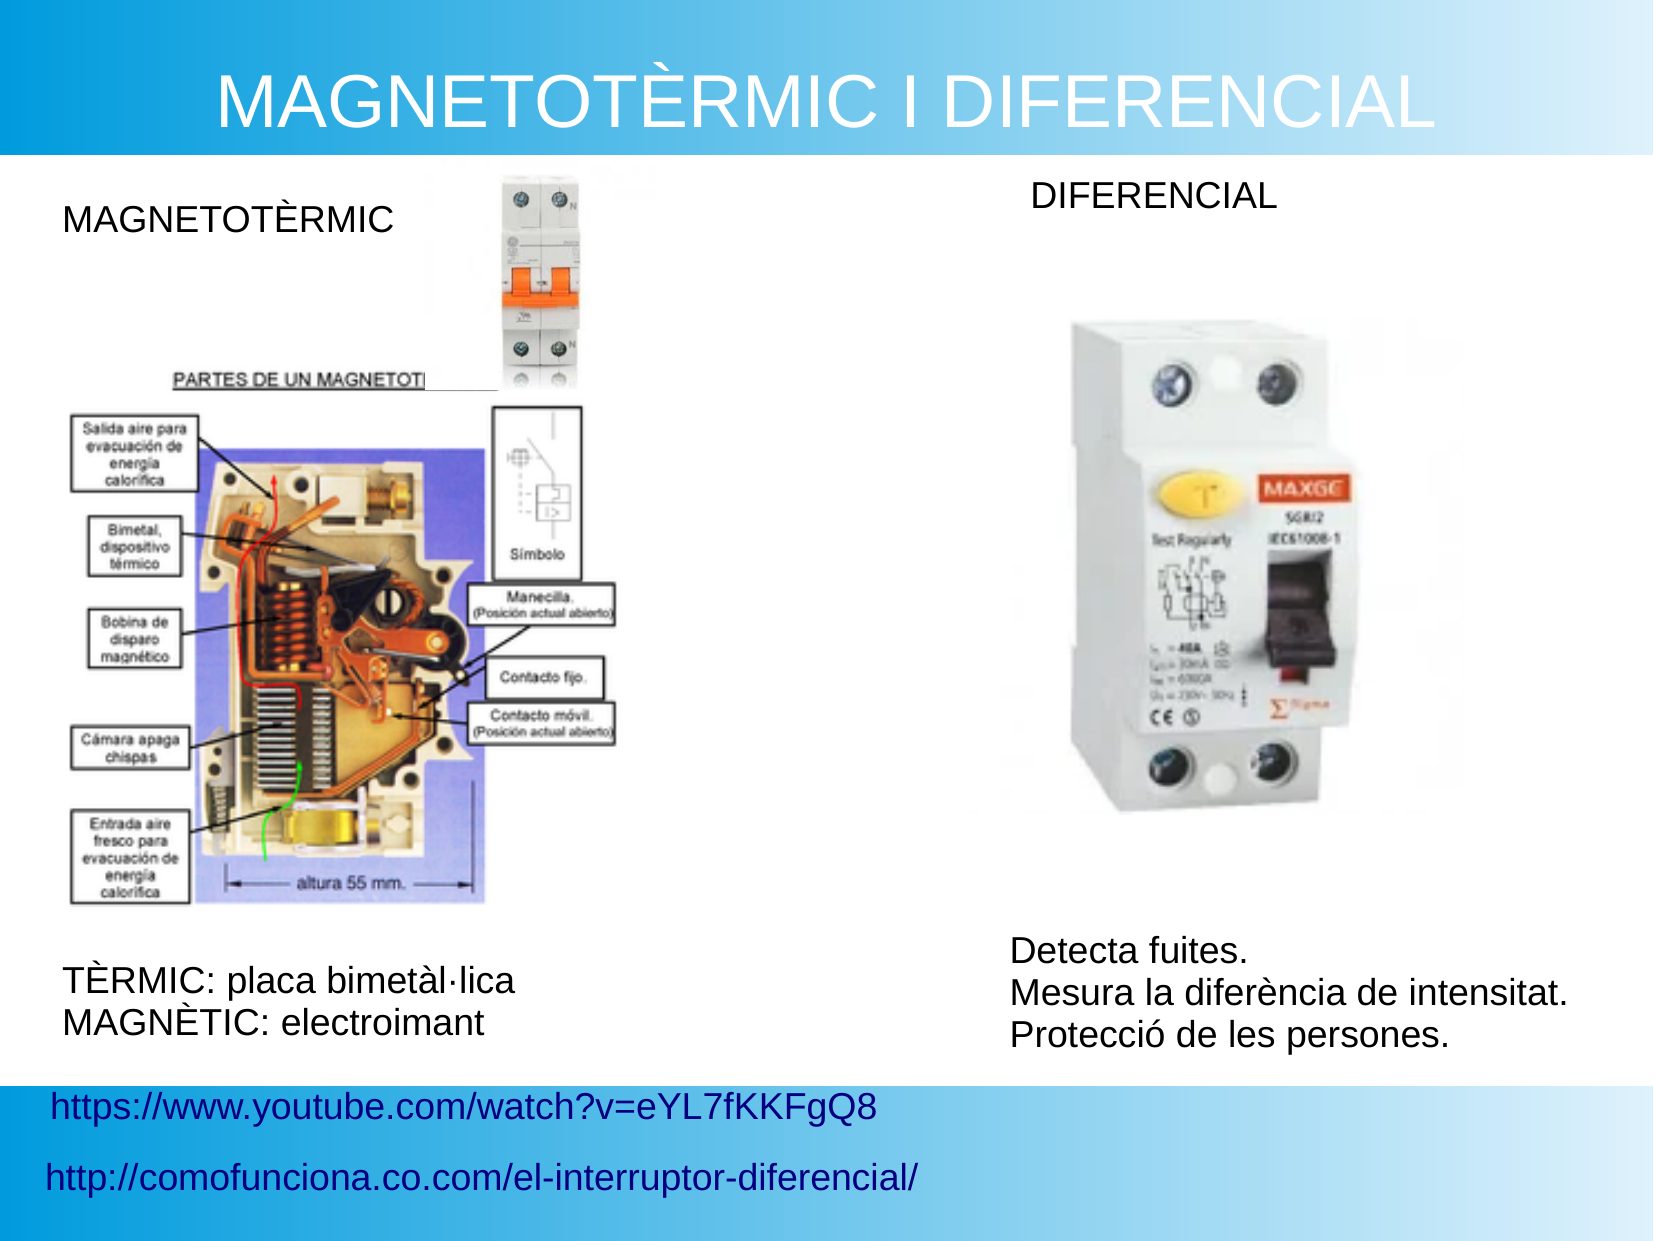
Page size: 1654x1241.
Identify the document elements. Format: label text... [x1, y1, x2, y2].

text_box MAGNETOTÈRMIC [47, 191, 425, 249]
picture [968, 318, 1465, 815]
text_box TÈRMIC: placa bimetàl·lica MAGNÈTIC: electroimant [47, 952, 650, 1052]
text_box https://www.youtube.com/watch?v=eYL7fKKFgQ8 [35, 1078, 1477, 1149]
text_box DIFERENCIAL [1015, 167, 1595, 225]
picture [64, 158, 657, 907]
text_box Detecta fuites. Mesura la diferència de intensitat. Protecció de les persones. [994, 922, 1595, 1063]
title MAGNETOTÈRMIC I DIFERENCIAL [82, 49, 1571, 155]
text_box http://comofunciona.co.com/el-interruptor-diferencial/ [30, 1148, 1182, 1219]
